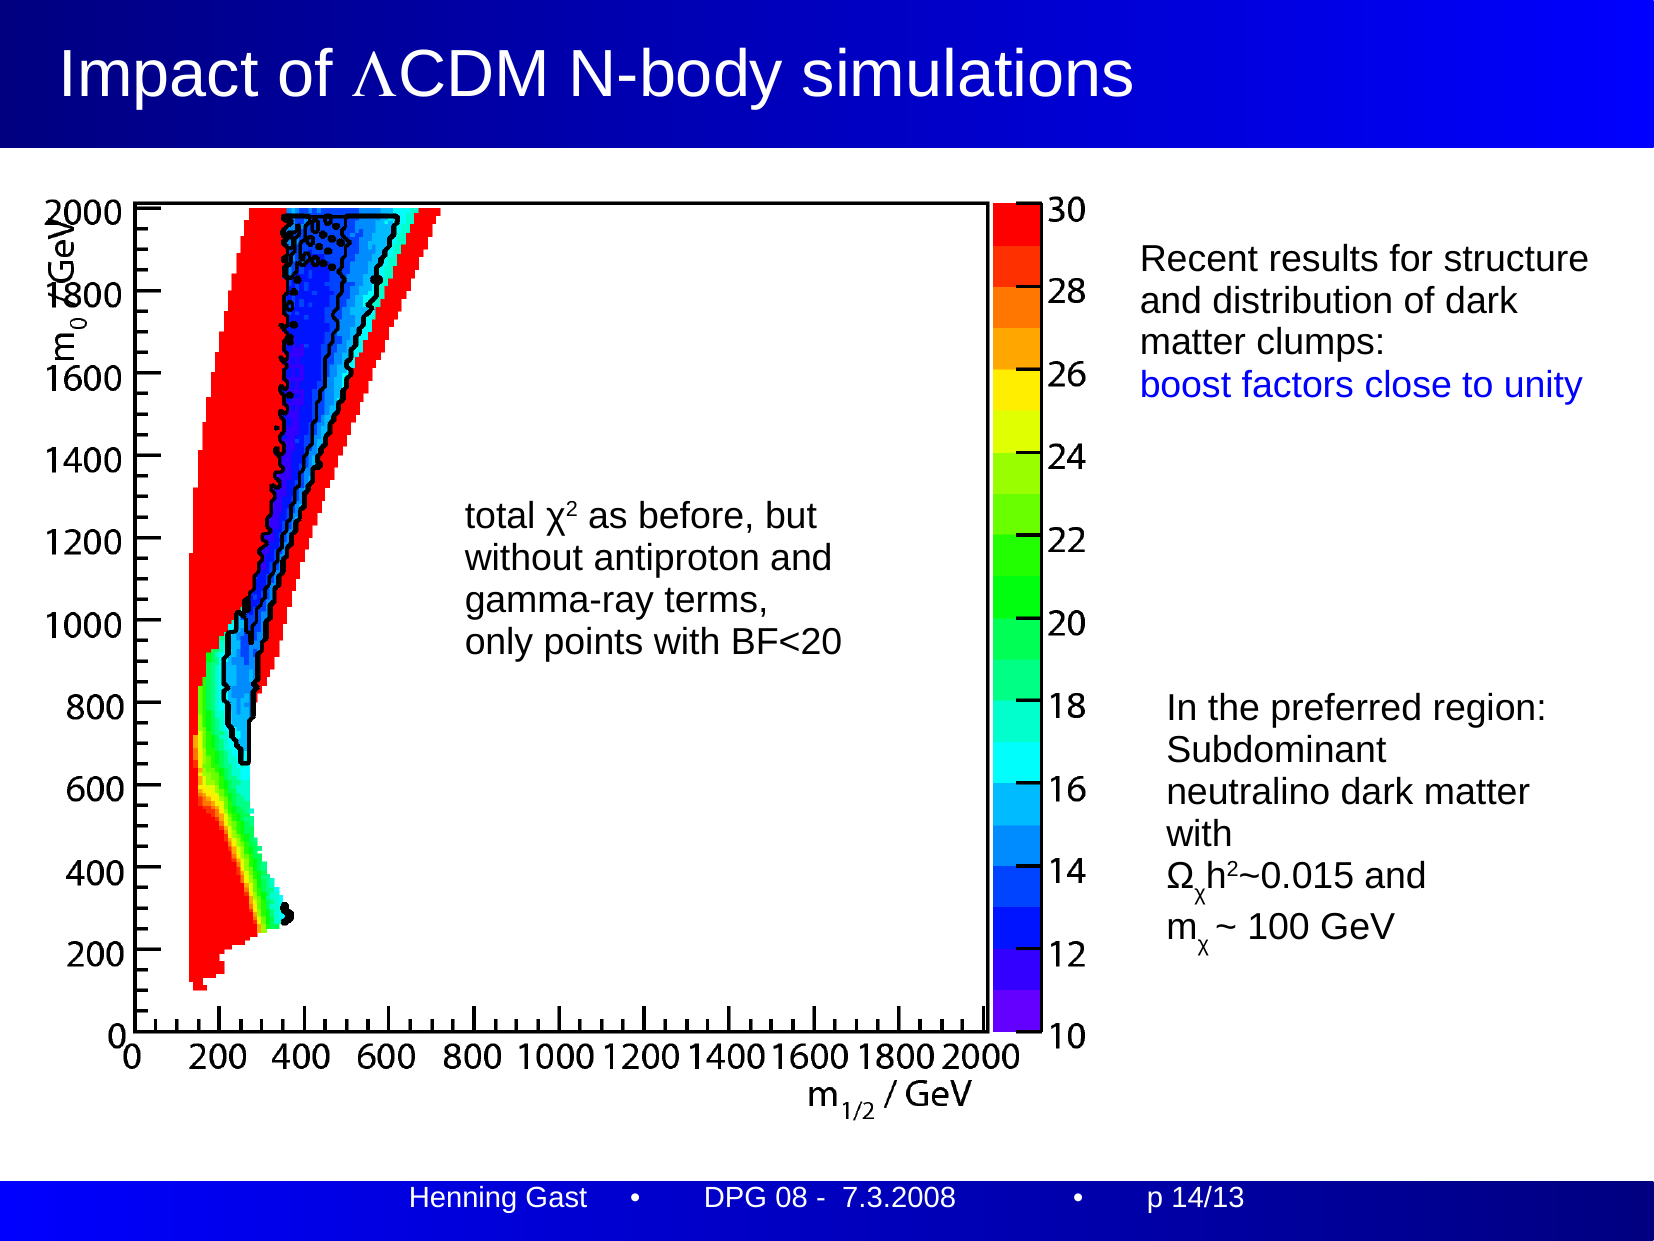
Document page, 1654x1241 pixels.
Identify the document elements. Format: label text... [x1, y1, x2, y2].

text_box In the preferred region: Subdominant neutralino dark matter with Ωχh2~0.015 and mχ ~ 100 GeV [1151, 679, 1565, 964]
text_box Recent results for structure and distribution of dark matter clumps: boost factors close to unity [1125, 229, 1613, 413]
title Impact of LCDM N-body simulations [0, 0, 1654, 148]
picture [37, 192, 1088, 1126]
text_box total χ2 as before, but without antiproton and gamma-ray terms, only points with BF<20 [450, 487, 863, 671]
